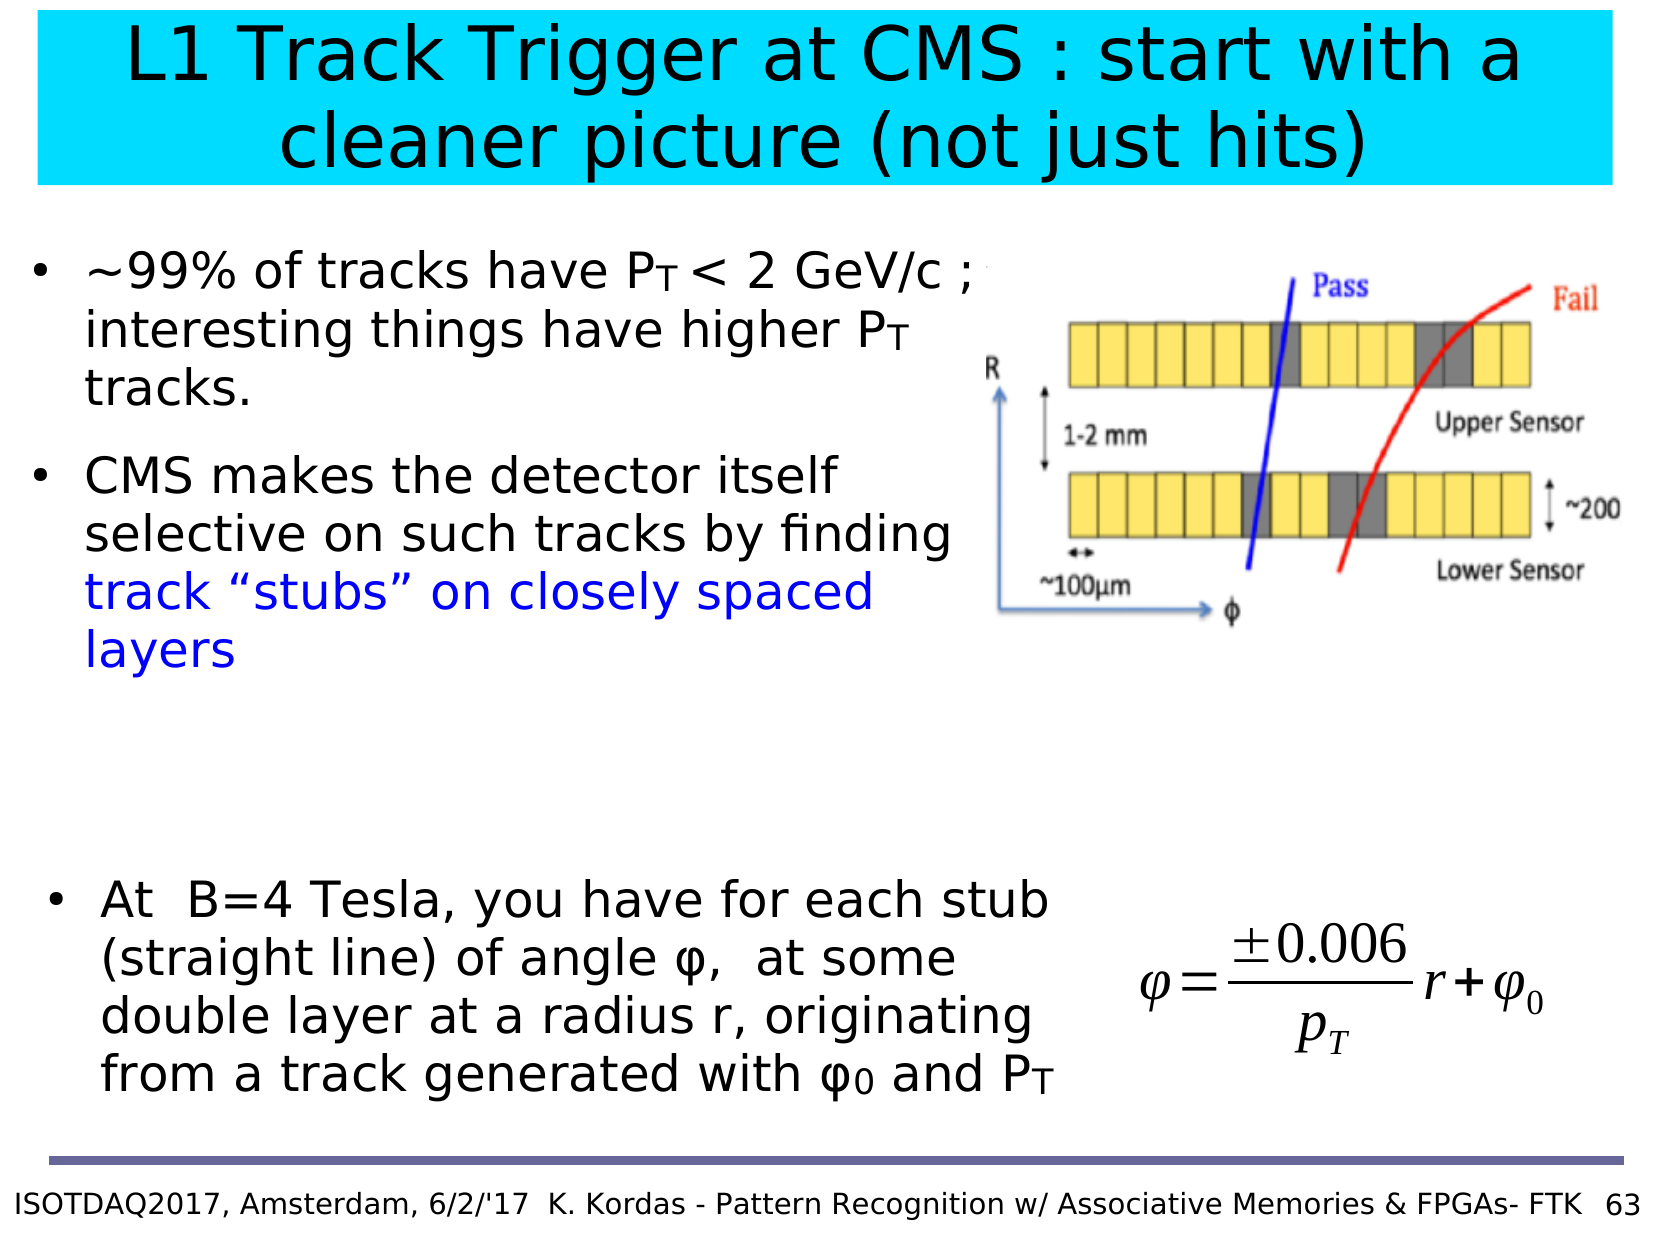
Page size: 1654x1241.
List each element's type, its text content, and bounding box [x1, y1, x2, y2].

picture [986, 266, 1625, 642]
title L1 Track Trigger at CMS : start with a cleaner picture (not just hits) [37, 10, 1613, 186]
chart [1125, 910, 1559, 1061]
list ~99% of tracks have PT < 2 GeV/c ; interesting things have higher PT tracks. CMS makes the detector itself selective on such tracks by finding track “stubs” on closely spaced layers [13, 242, 983, 705]
list At B=4 Tesla, you have for each stub (straight line) of angle φ, at some double layer at a radius r, originating from a track generated with φ0 and PT [29, 870, 1108, 1117]
